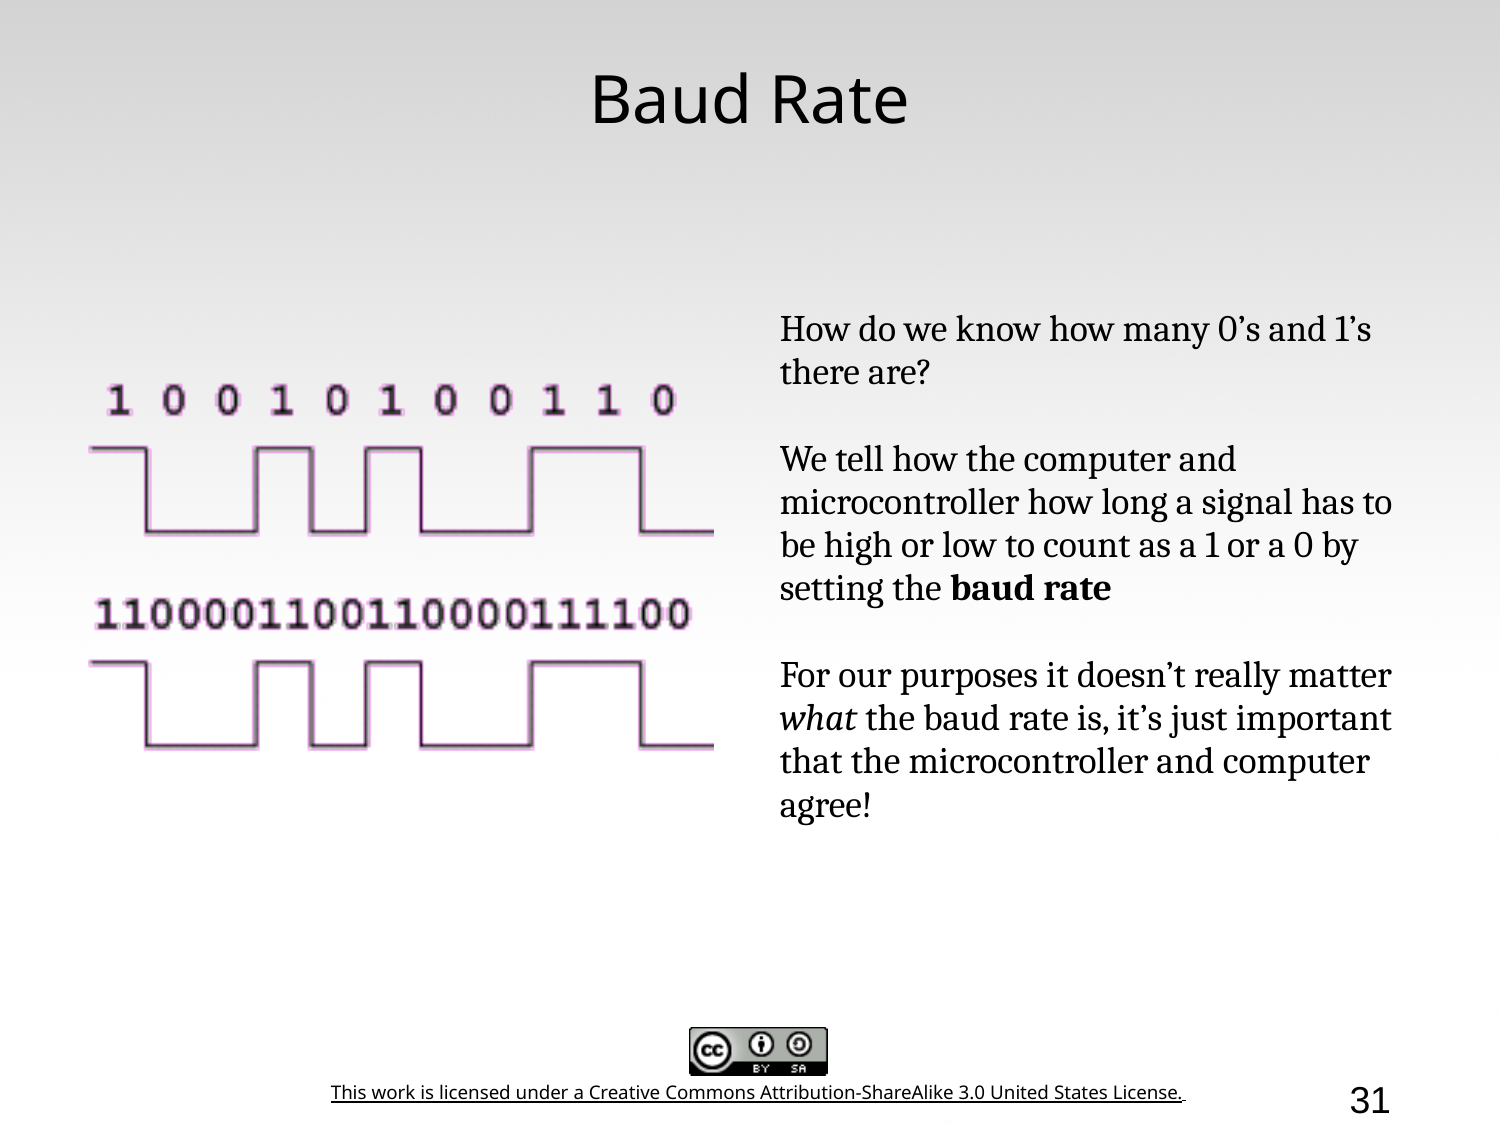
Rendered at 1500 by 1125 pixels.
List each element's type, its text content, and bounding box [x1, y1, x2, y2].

text_box How do we know how many 0’s and 1’s there are? We tell how the computer and microcontroller how long a signal has to be high or low to count as a 1 or a 0 by setting the baud rate For our purposes it doesn’t really matter what the baud rate is, it’s just important that the microcontroller and computer agree! [765, 299, 1411, 843]
picture [0, 0, 1500, 1125]
title Baud Rate [112, 2, 1388, 190]
